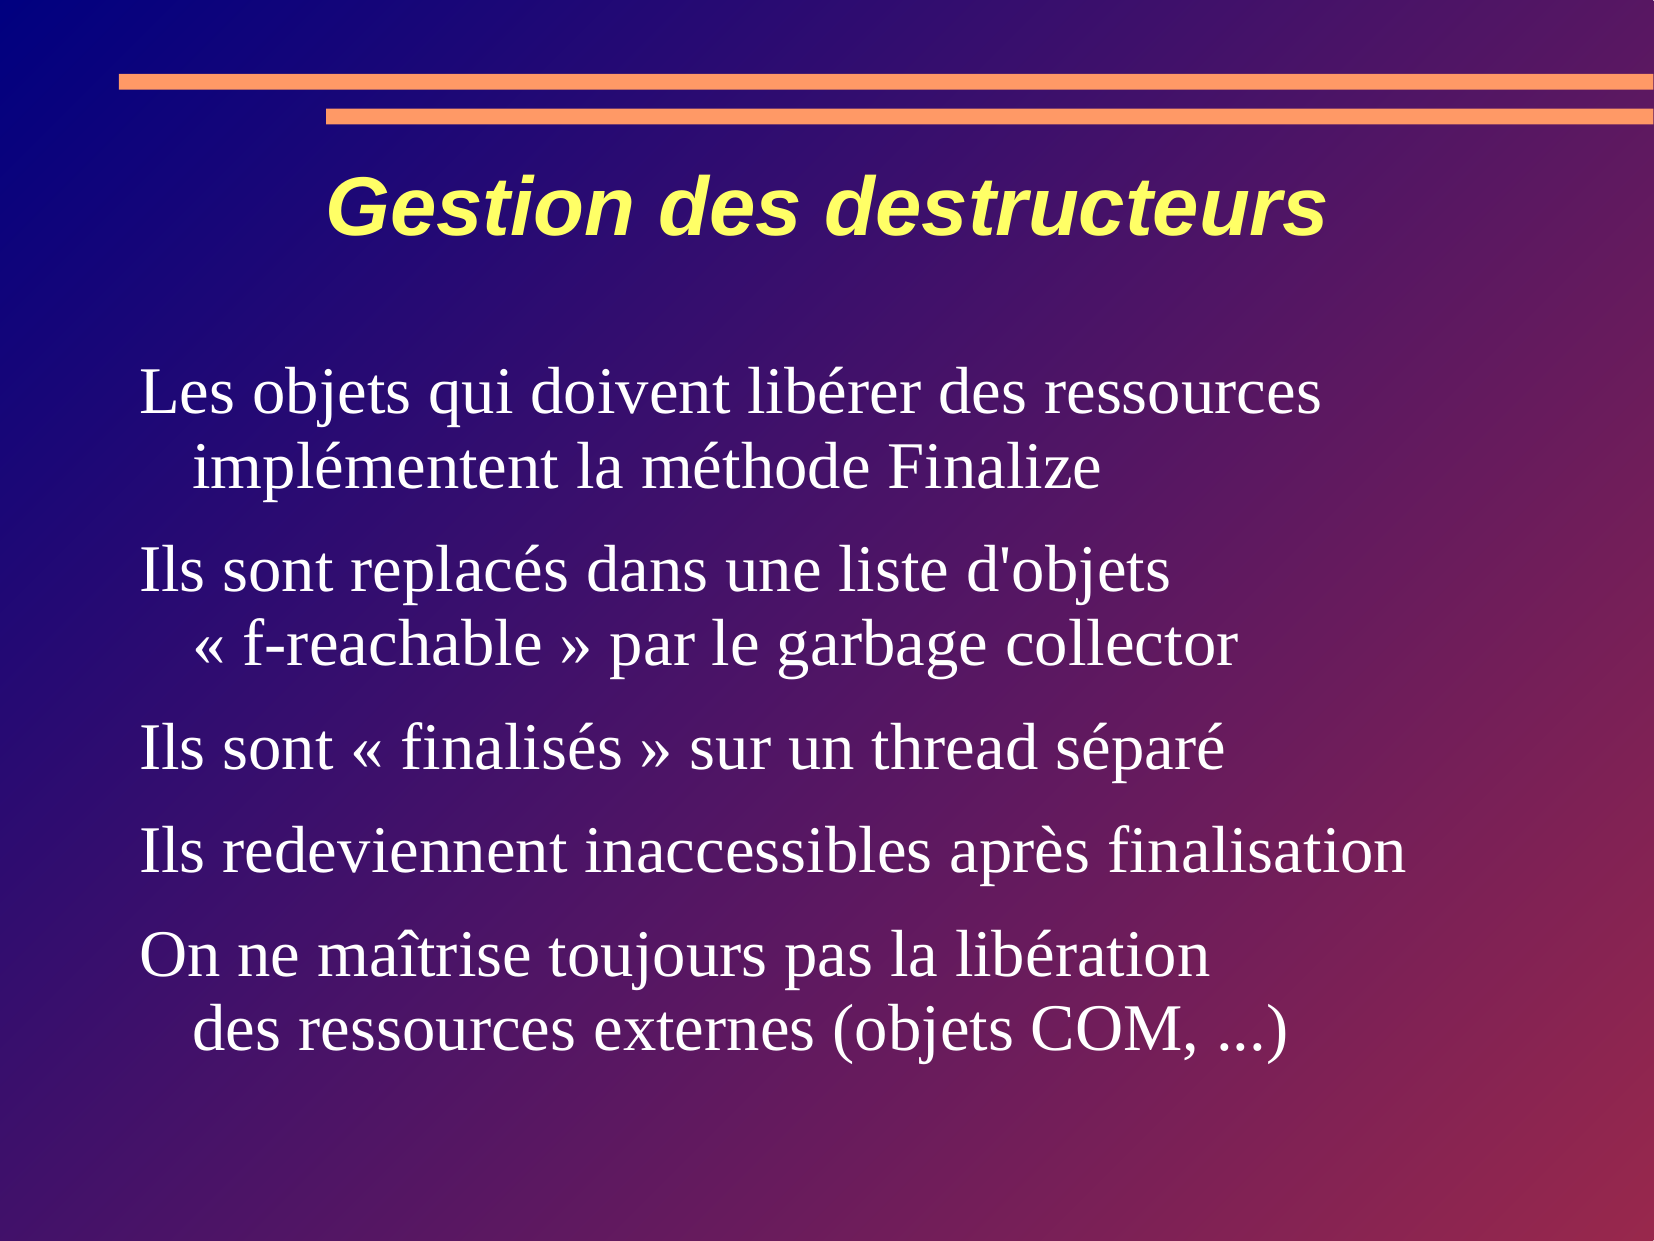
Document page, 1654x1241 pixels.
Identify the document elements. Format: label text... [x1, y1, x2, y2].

title Gestion des destructeurs [121, 102, 1534, 311]
list Les objets qui doivent libérer des ressources implémentent la méthode Finalize Ils sont replacés dans une liste d'objets « f-reachable » par le garbage collector Ils sont « finalisés » sur un thread séparé Ils redeviennent inaccessibles après finalisation On ne maîtrise toujours pas la libération des ressources externes (objets COM, ...) [121, 354, 1534, 1086]
